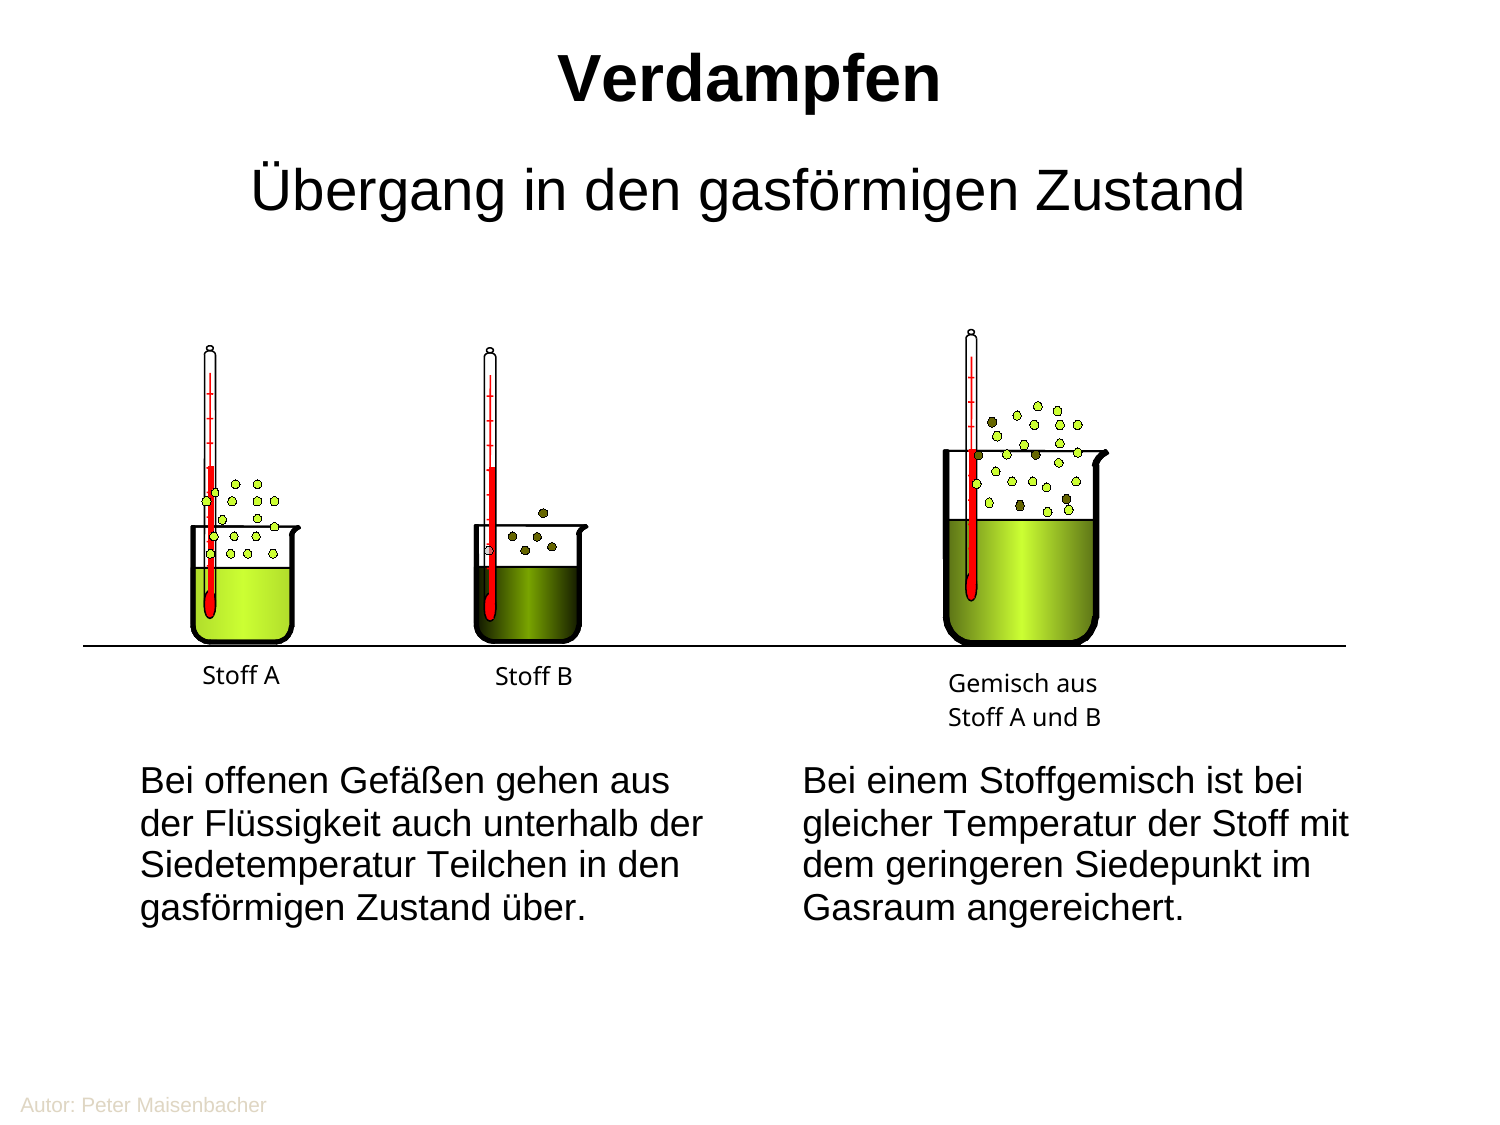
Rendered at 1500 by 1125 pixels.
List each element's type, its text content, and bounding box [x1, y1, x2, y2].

text_box [533, 532, 542, 542]
text_box [474, 525, 588, 643]
text_box [229, 531, 239, 541]
text_box [520, 546, 530, 555]
text_box [206, 549, 215, 559]
text_box [1019, 440, 1029, 450]
text_box [1002, 449, 1012, 460]
text_box [226, 549, 235, 559]
text_box [1031, 450, 1041, 460]
text_box [206, 594, 214, 614]
text_box [538, 508, 548, 518]
text_box [991, 466, 1001, 476]
text_box [987, 417, 997, 428]
title Verdampfen [75, 33, 1426, 134]
text_box [243, 549, 252, 559]
text_box [967, 578, 975, 596]
text_box [227, 496, 237, 506]
text_box [484, 546, 494, 555]
text_box [1007, 476, 1017, 486]
text_box [1012, 410, 1022, 421]
text_box [253, 479, 262, 489]
text_box [201, 496, 212, 506]
text_box [270, 496, 279, 506]
text_box [1053, 406, 1062, 416]
text_box [1073, 420, 1083, 430]
text_box [985, 497, 994, 508]
text_box [1073, 447, 1083, 458]
text_box [218, 515, 227, 525]
text_box [268, 549, 278, 559]
text_box [191, 525, 300, 644]
text_box Gemisch aus Stoff A und B [933, 658, 1120, 742]
text_box [486, 596, 495, 617]
text_box [209, 531, 219, 541]
text_box [992, 431, 1002, 442]
text_box [1042, 482, 1051, 492]
text_box [1043, 507, 1053, 517]
text_box [1028, 476, 1037, 486]
text_box Bei einem Stoffgemisch ist bei gleicher Temperatur der Stoff mit dem geringeren Siedepunkt im Gasraum angereichert. [787, 752, 1396, 936]
text_box [943, 450, 1109, 645]
text_box [231, 479, 241, 489]
text_box Stoff B [480, 650, 588, 701]
text_box [1029, 420, 1039, 430]
text_box Bei offenen Gefäßen gehen aus der Flüssigkeit auch unterhalb der Siedetemperatur Teilchen in den gasförmigen Zustand über. [124, 752, 724, 936]
text_box [270, 522, 279, 531]
text_box [1015, 500, 1025, 511]
text_box [508, 531, 517, 541]
text_box [1071, 476, 1081, 486]
text_box [974, 451, 983, 460]
text_box [1062, 494, 1074, 515]
text_box Stoff A [187, 649, 295, 700]
text_box [1033, 401, 1043, 411]
text_box [211, 488, 219, 497]
text_box [972, 479, 982, 489]
text_box [1055, 438, 1065, 448]
text_box Übergang in den gasförmigen Zustand [235, 149, 1263, 231]
text_box [1055, 420, 1065, 430]
text_box [547, 542, 557, 551]
text_box [253, 514, 262, 523]
text_box [251, 531, 261, 541]
text_box [1054, 458, 1064, 468]
text_box [253, 496, 262, 506]
